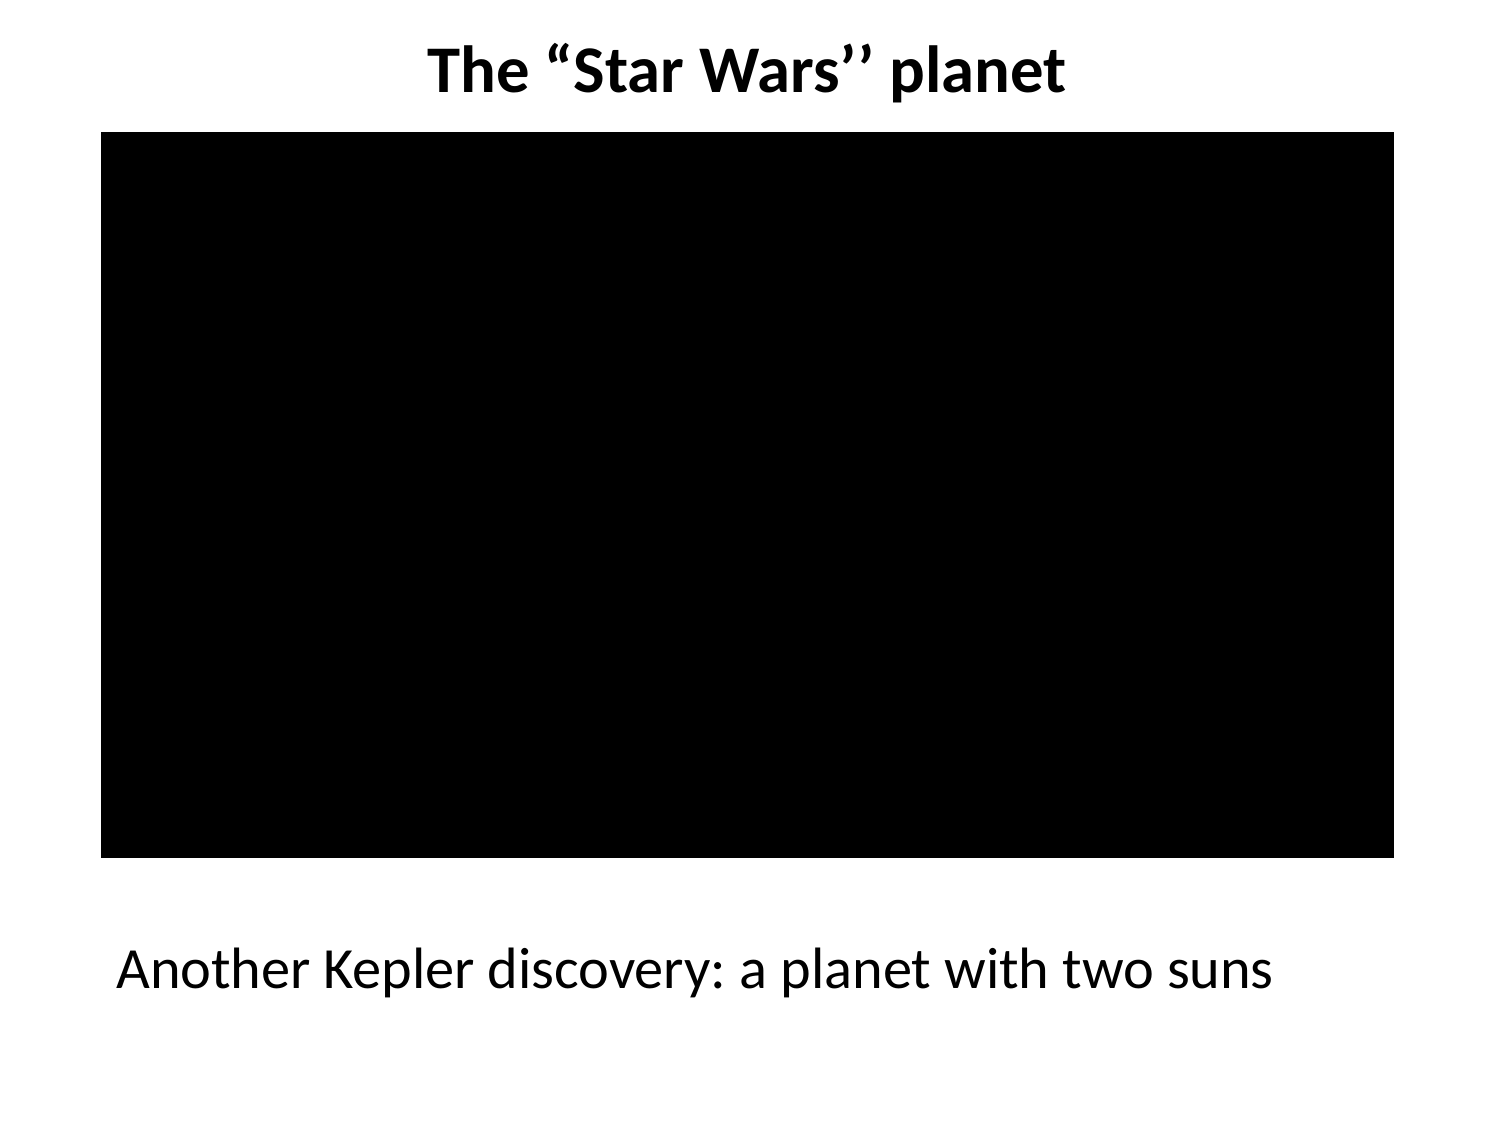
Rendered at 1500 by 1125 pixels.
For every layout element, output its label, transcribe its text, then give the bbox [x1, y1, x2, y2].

picture [101, 132, 1394, 858]
text_box The “Star Wars’’ planet [130, 18, 1365, 113]
text_box Another Kepler discovery: a planet with two suns [101, 923, 1394, 1008]
